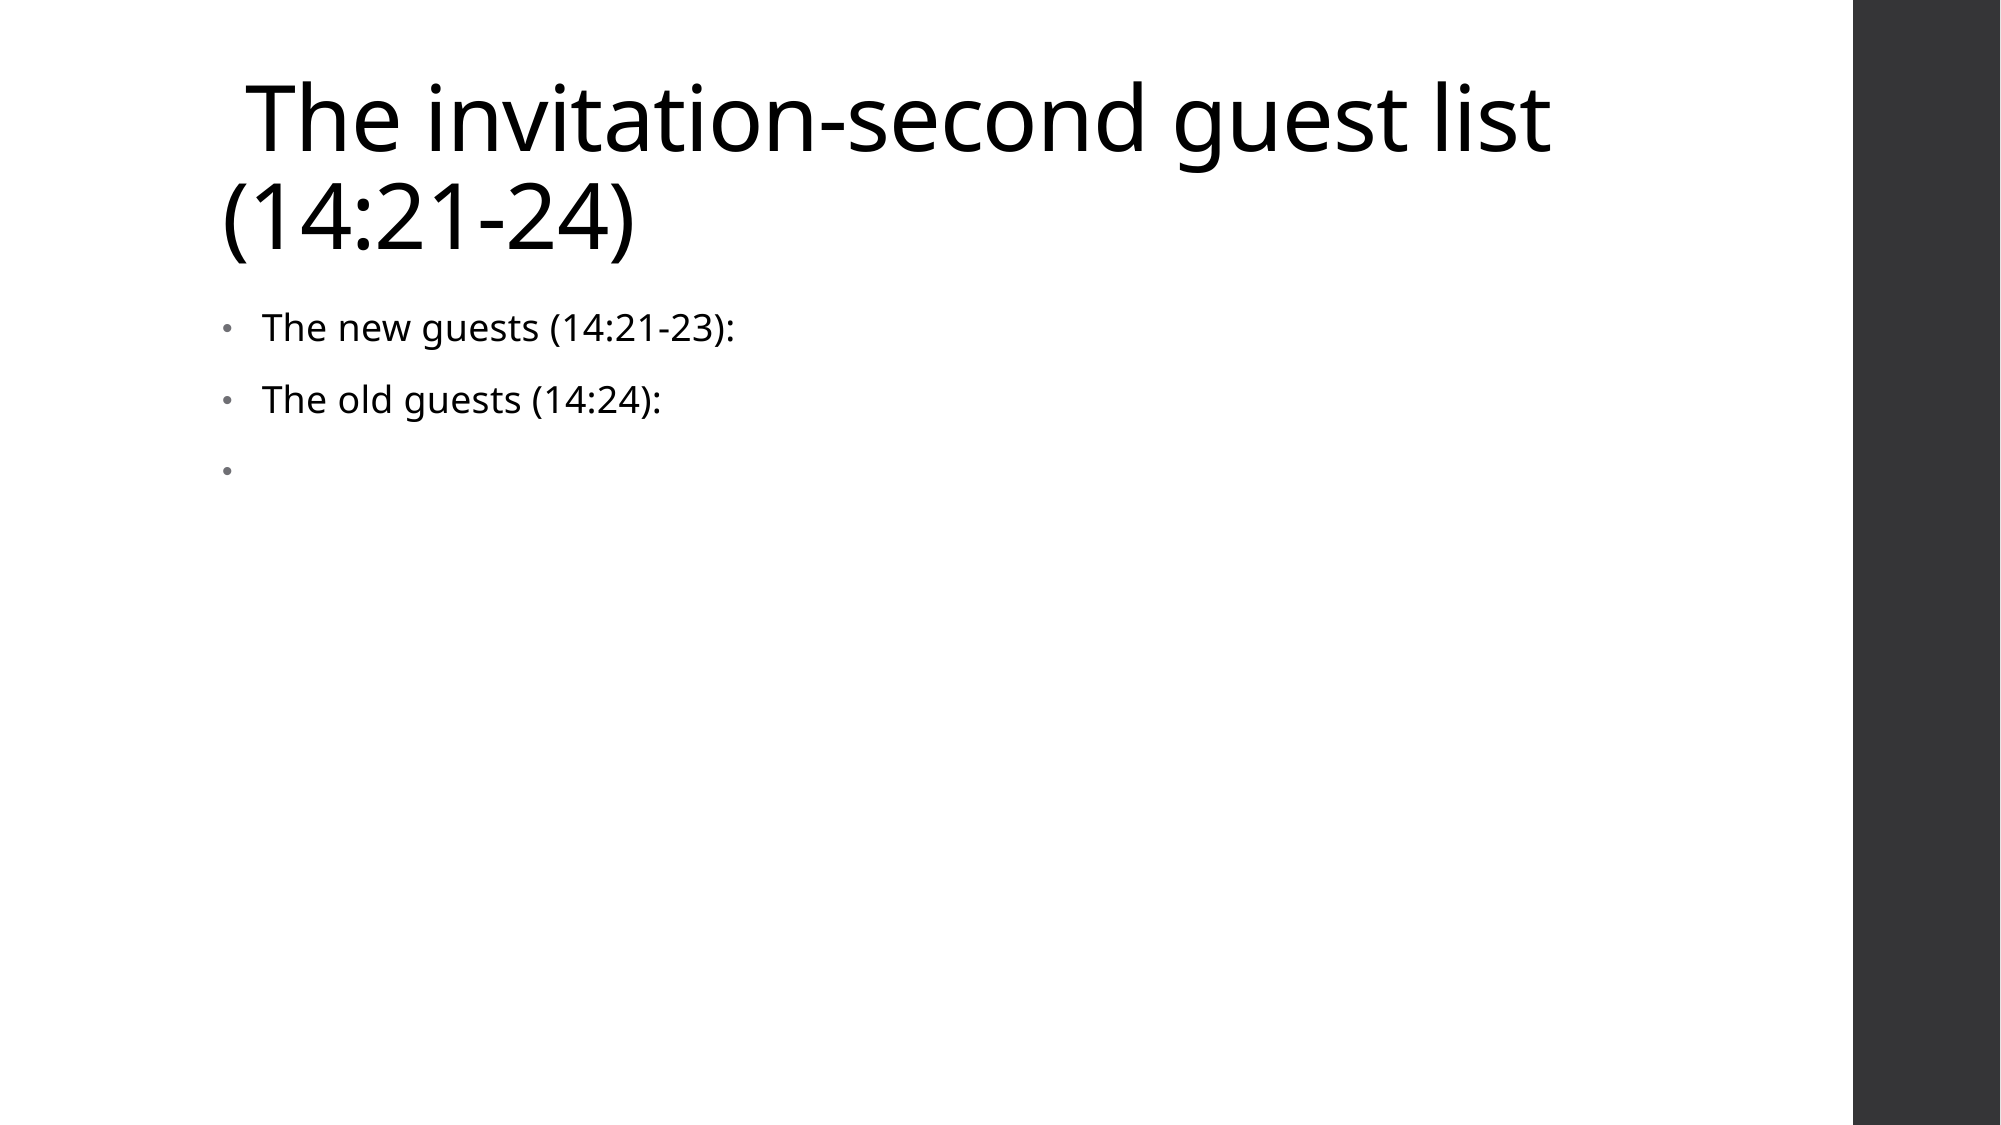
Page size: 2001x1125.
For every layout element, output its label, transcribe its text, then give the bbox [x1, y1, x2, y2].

list The new guests (14:21-23): The old guests (14:24): [206, 299, 1617, 1014]
title The invitation-second guest list (14:21-24) [206, 60, 1797, 278]
